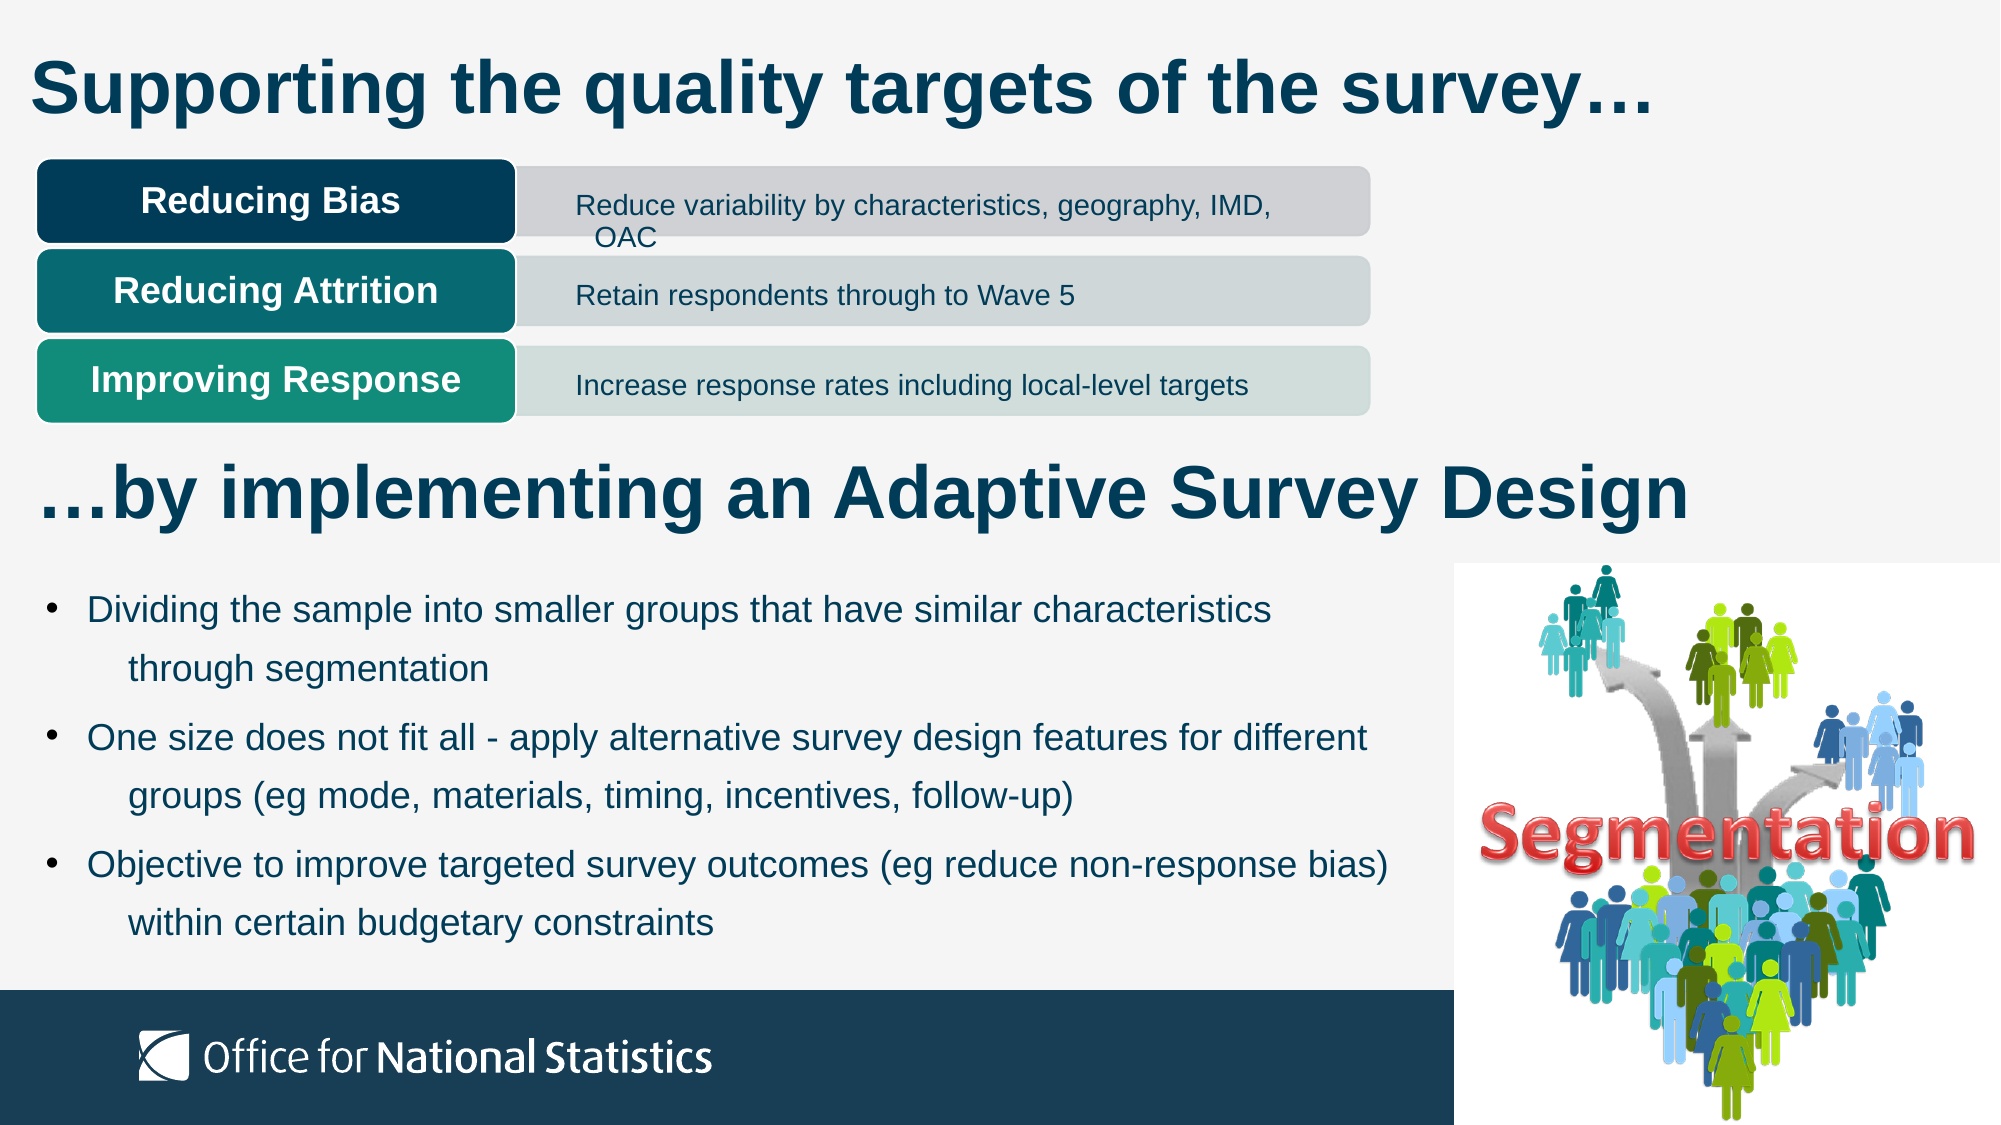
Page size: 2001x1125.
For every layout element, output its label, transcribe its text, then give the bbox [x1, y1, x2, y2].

text_box Dividing the sample into smaller groups that have similar characteristics through segmentation One size does not fit all - apply alternative survey design features for different groups (eg mode, materials, timing, incentives, follow-up) Objective to improve targeted survey outcomes (eg reduce non-response bias) within certain budgetary constraints [30, 564, 1413, 987]
text_box …by implementing an Adaptive Survey Design [36, 450, 1762, 538]
title Supporting the quality targets of the survey… [30, 45, 1756, 132]
text_box Increase response rates including local-level targets [516, 346, 1370, 415]
picture [1453, 562, 2000, 1125]
text_box Reducing Attrition [36, 248, 517, 334]
text_box Improving Response [36, 337, 517, 424]
text_box Reducing Bias [36, 158, 517, 245]
text_box Reduce variability by characteristics, geography, IMD, OAC [516, 167, 1370, 236]
text_box Retain respondents through to Wave 5 [516, 256, 1370, 326]
